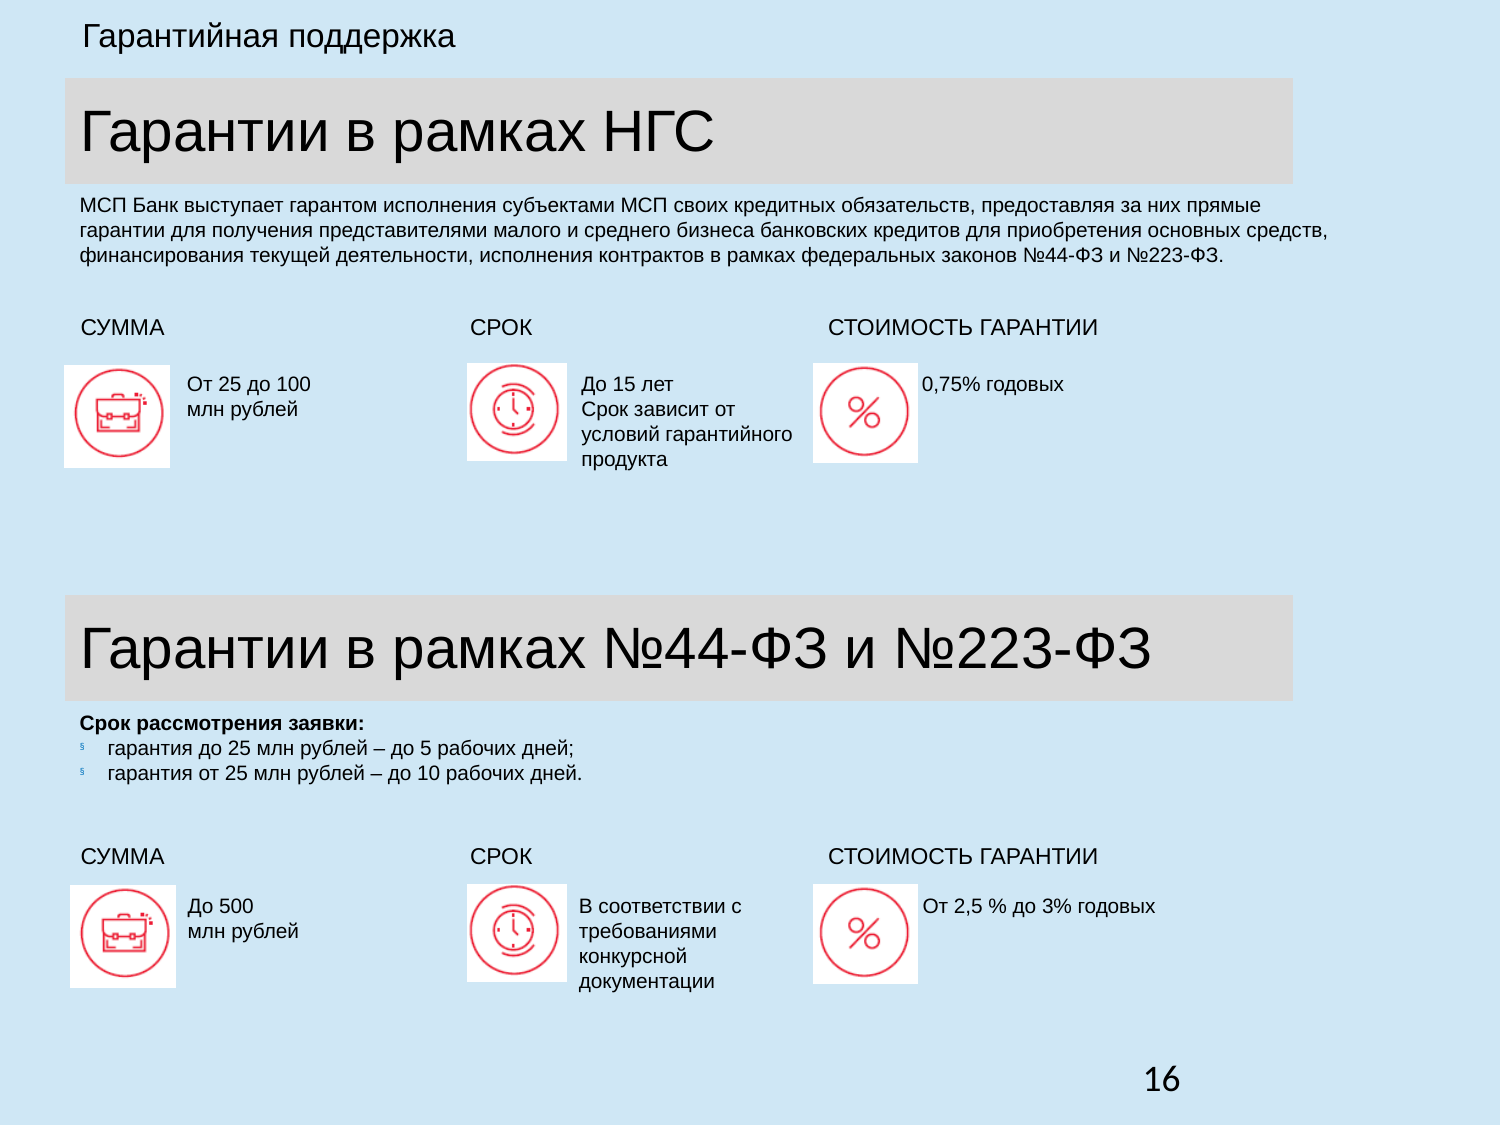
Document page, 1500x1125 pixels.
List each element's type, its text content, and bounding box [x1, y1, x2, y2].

text_box До 500 млн рублей [172, 884, 314, 950]
text_box СТОИМОСТЬ ГАРАНТИИ [813, 304, 1114, 347]
slide_number <номер> [1128, 1046, 1478, 1107]
picture [467, 884, 564, 982]
text_box СТОИМОСТЬ ГАРАНТИИ [813, 834, 1114, 877]
picture [813, 884, 918, 984]
picture [64, 365, 170, 468]
text_box СУММА [65, 304, 180, 347]
text_box Гарантийная поддержка [67, 7, 472, 63]
text_box Срок рассмотрения заявки: гарантия до 25 млн рублей – до 5 рабочих дней; гарантия от 25 млн рублей – до 10 рабочих дней. [64, 702, 1412, 792]
text_box До 15 лет Срок зависит от условий гарантийного продукта [566, 363, 808, 479]
table_header Гарантии в рамках НГС [65, 78, 1293, 184]
text_box От 2,5 % до 3% годовых [907, 884, 1171, 950]
text_box СРОК [455, 834, 548, 877]
text_box От 25 до 100 млн рублей [172, 363, 326, 429]
text_box СРОК [455, 304, 548, 347]
text_box В соответствии с требованиями конкурсной документации [564, 884, 798, 1000]
picture [70, 885, 176, 988]
text_box СУММА [65, 834, 180, 877]
text_box МСП Банк выступает гарантом исполнения субъектами МСП своих кредитных обязательств, предоставляя за них прямые гарантии для получения представителями малого и среднего бизнеса банковских кредитов для приобретения основных средств, финансирования текущей деятельности, исполнения контрактов в рамках федеральных законов №44-ФЗ и №223-ФЗ. [64, 184, 1365, 300]
text_box 0,75% годовых [907, 363, 1080, 404]
picture [467, 363, 566, 461]
table_header Гарантии в рамках №44-ФЗ и №223-ФЗ [65, 595, 1293, 701]
picture [813, 363, 918, 463]
